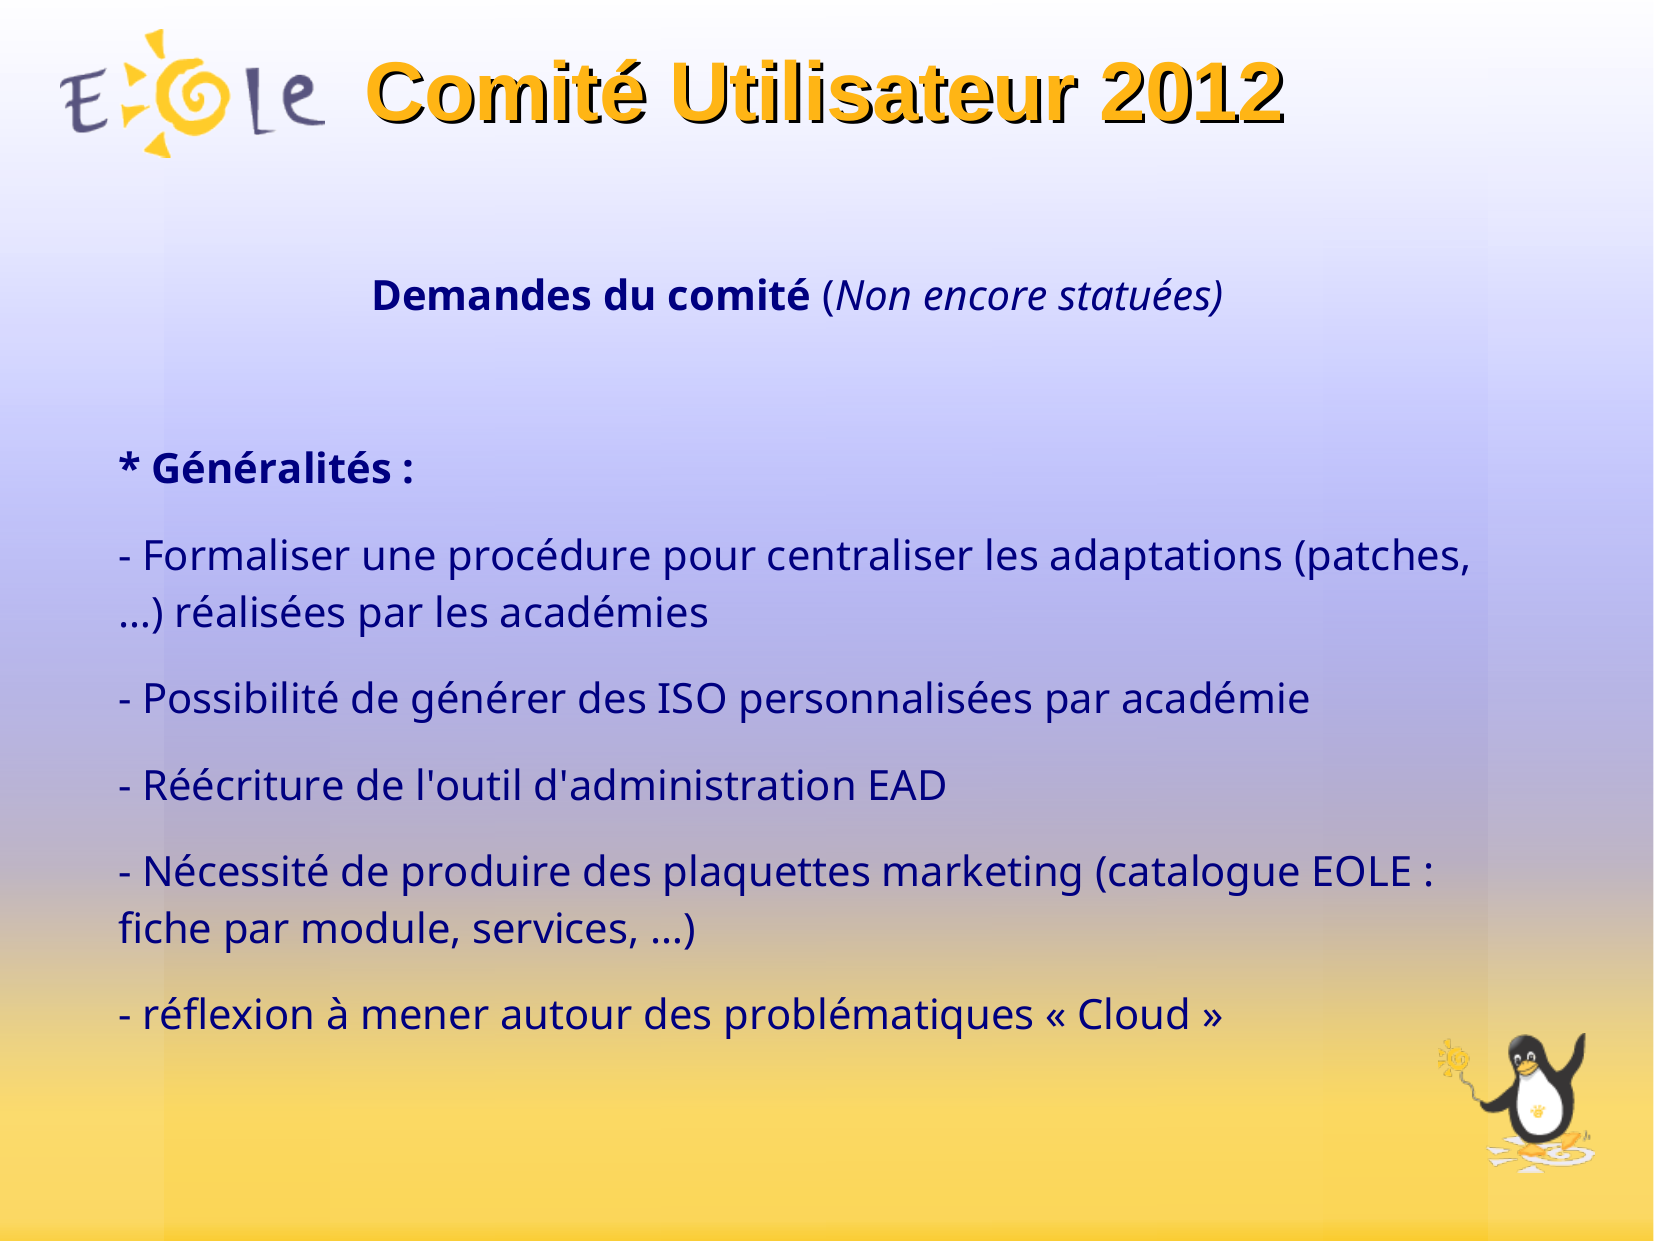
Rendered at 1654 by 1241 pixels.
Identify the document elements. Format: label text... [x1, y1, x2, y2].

title Comité Utilisateur 2012 [80, 27, 1569, 156]
list Demandes du comité (Non encore statuées) * Généralités : - Formaliser une procédure pour centraliser les adaptations (patches, …) réalisées par les académies - Possibilité de générer des ISO personnalisées par académie - Réécriture de l'outil d'administration EAD - Nécessité de produire des plaquettes marketing (catalogue EOLE : fiche par module, services, …) - réflexion à mener autour des problématiques « Cloud » [118, 265, 1477, 1114]
picture [0, 0, 1654, 1241]
